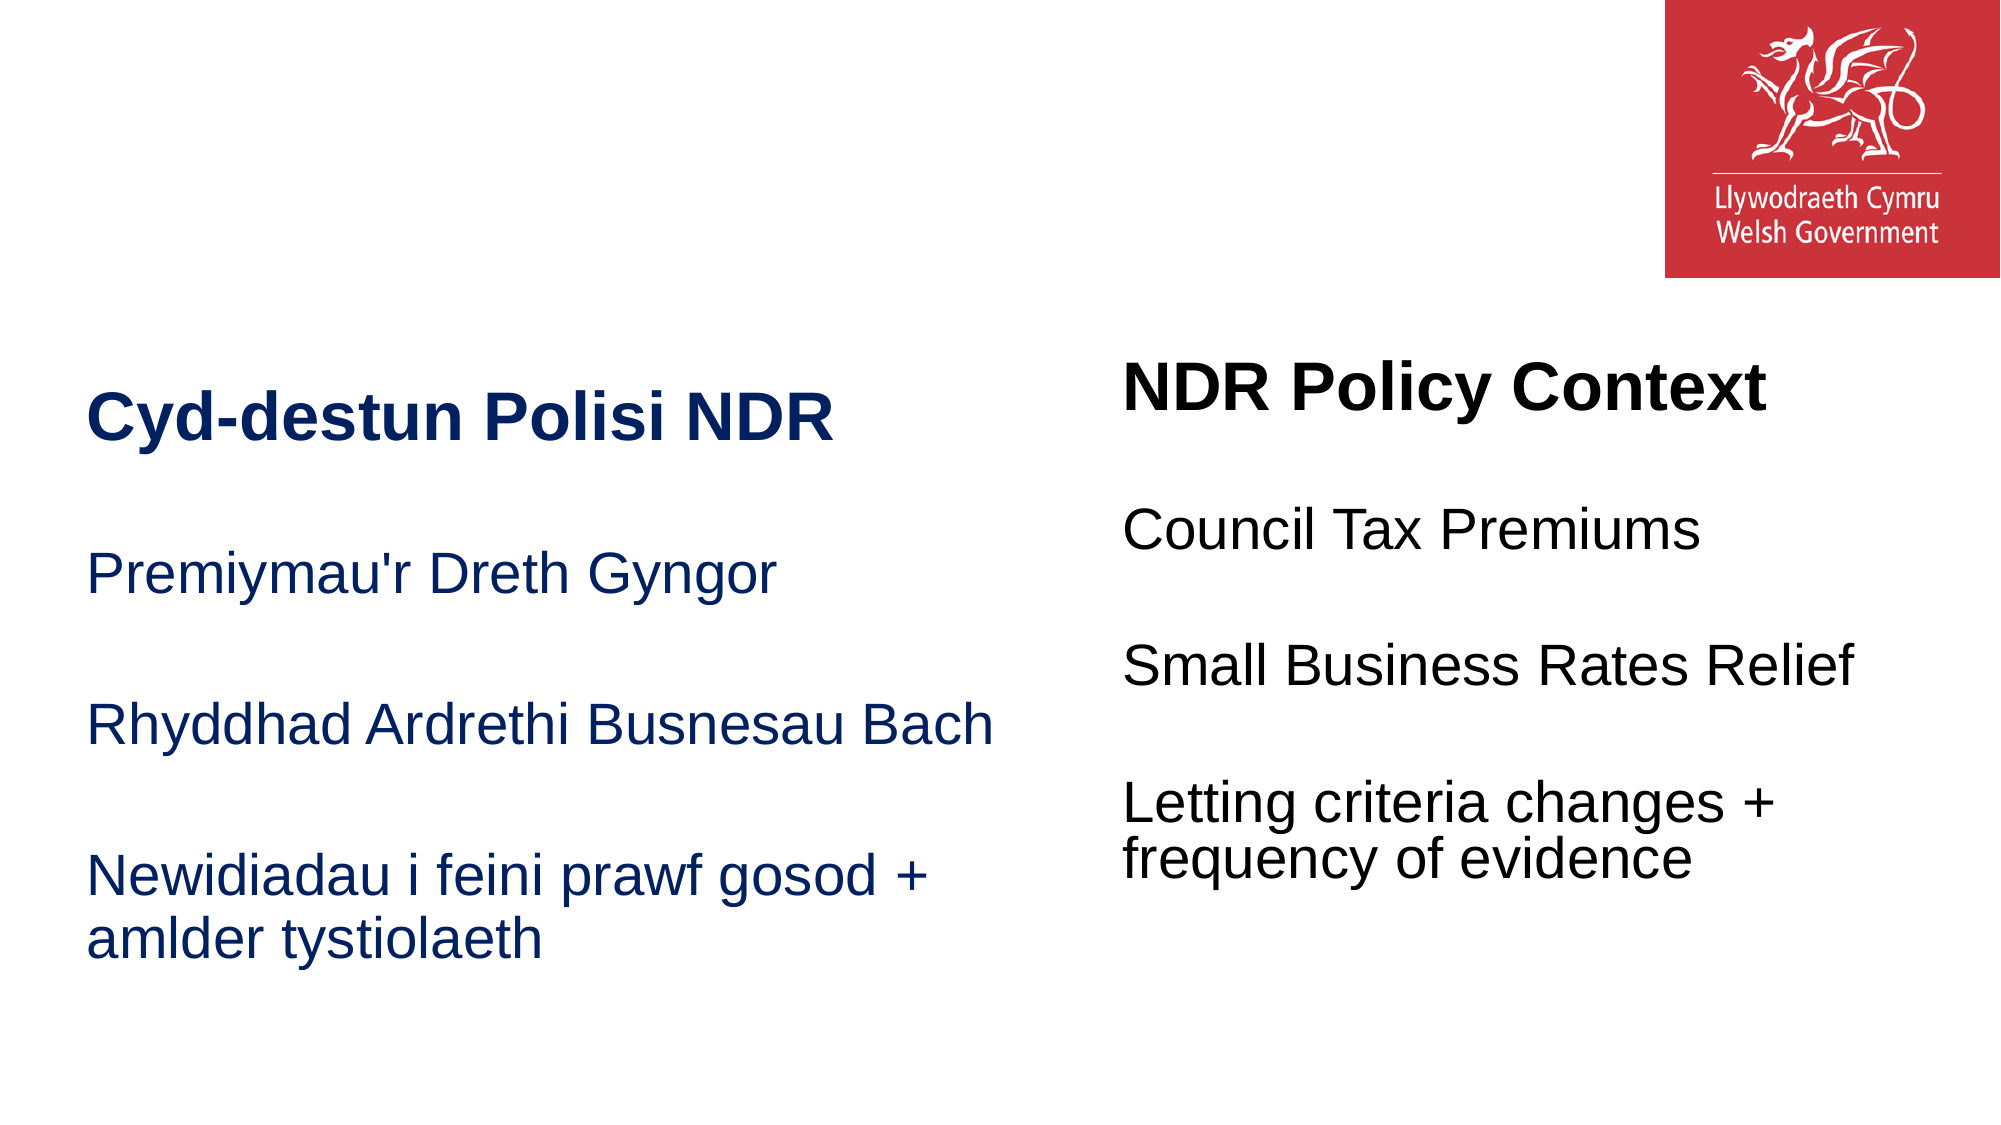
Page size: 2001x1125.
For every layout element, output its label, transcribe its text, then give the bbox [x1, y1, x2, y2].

text_box NDR Policy Context Council Tax Premiums Small Business Rates Relief Letting criteria changes + frequency of evidence [1108, 350, 2000, 939]
picture [1665, 0, 2000, 278]
text_box Cyd-destun Polisi NDR Premiymau'r Dreth Gyngor Rhyddhad Ardrethi Busnesau Bach Newidiadau i feini prawf gosod + amlder tystiolaeth [72, 374, 1067, 999]
